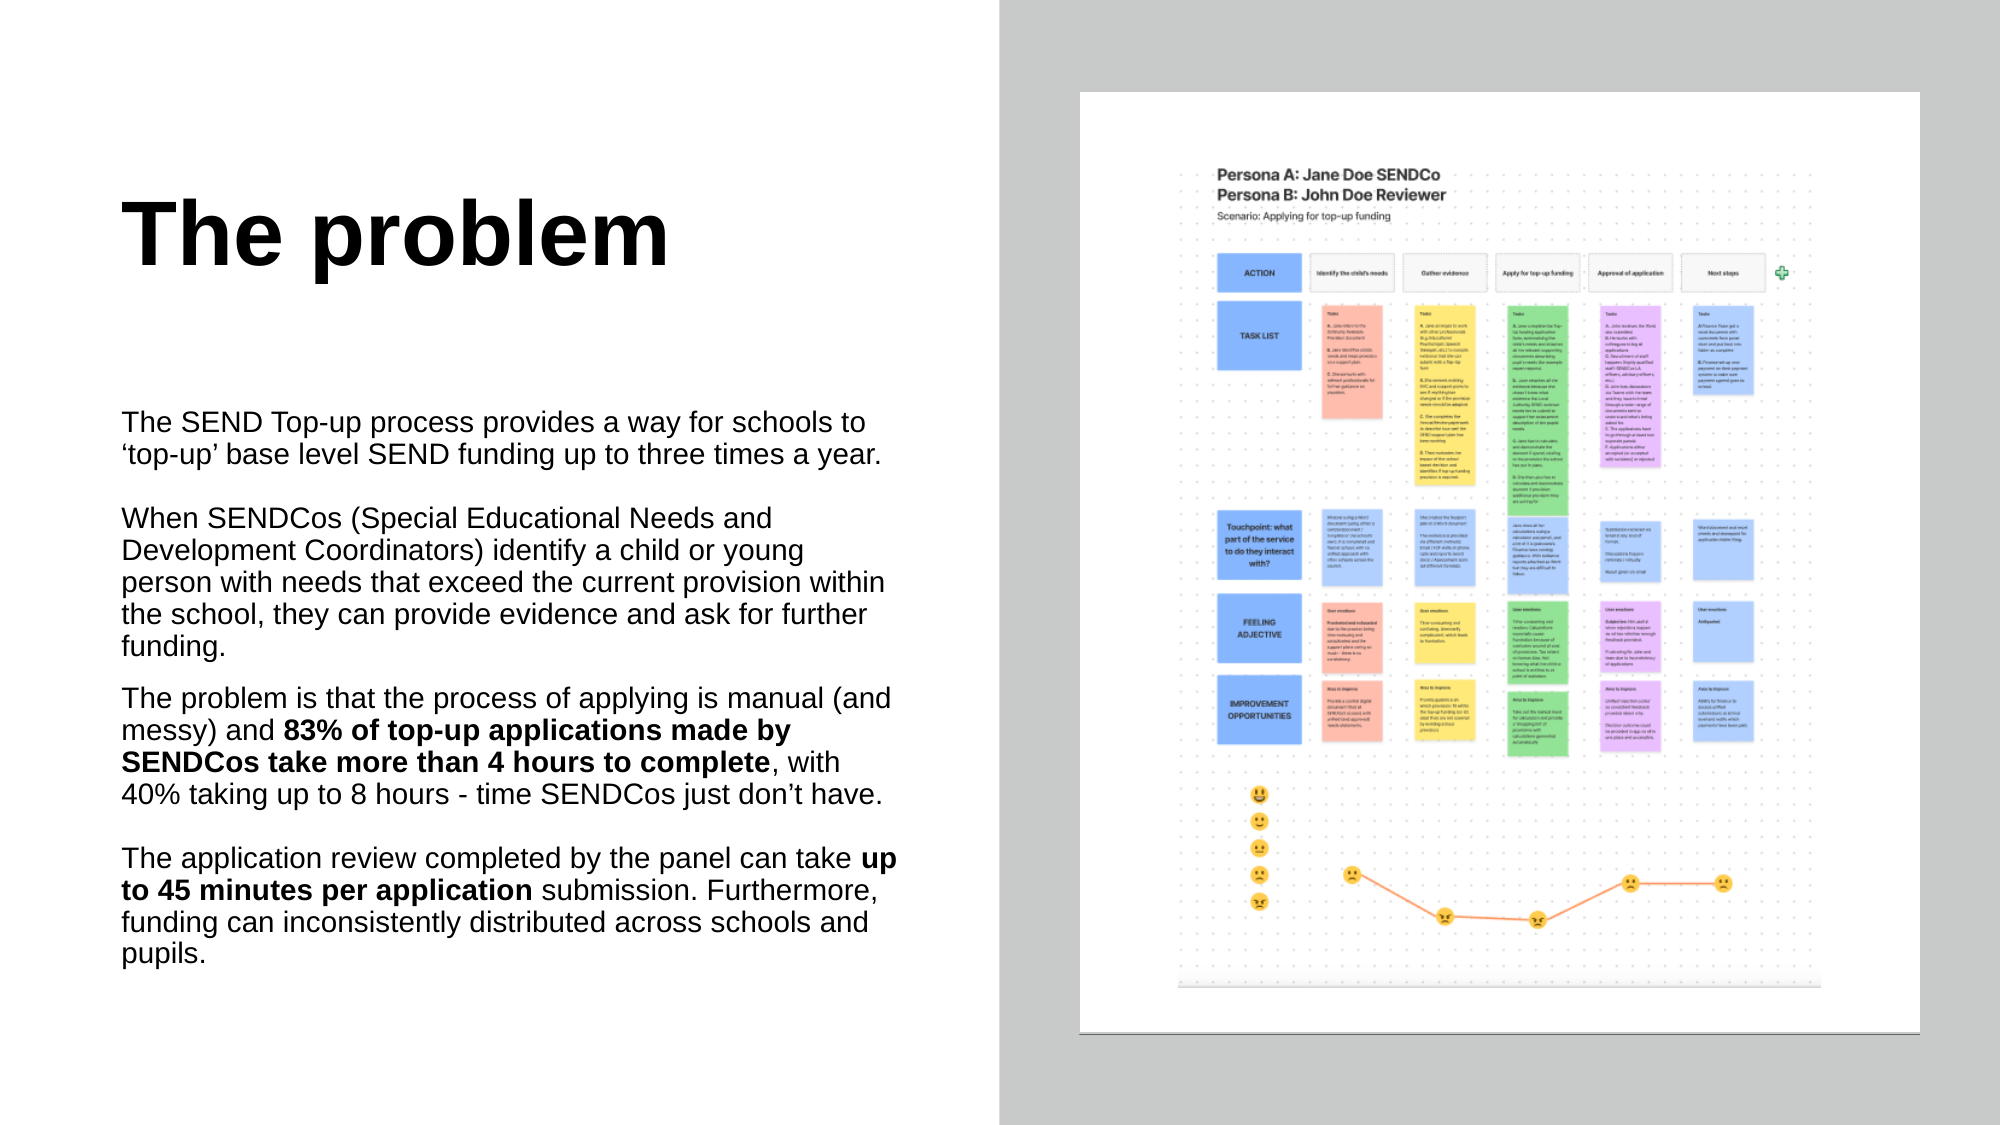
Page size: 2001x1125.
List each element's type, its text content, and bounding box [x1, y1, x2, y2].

text_box [999, 0, 2000, 1125]
picture [1178, 136, 1821, 988]
title The problem [106, 103, 918, 370]
text_box The SEND Top-up process provides a way for schools to ‘top-up’ base level SEND funding up to three times a year. When SENDCos (Special Educational Needs and Development Coordinators) identify a child or young person with needs that exceed the current provision within the school, they can provide evidence and ask for further funding. The problem is that the process of applying is manual (and messy) and 83% of top-up applications made by SENDCos take more than 4 hours to complete, with 40% taking up to 8 hours - time SENDCos just don’t have. The application review completed by the panel can take up to 45 minutes per application submission. Furthermore, funding can inconsistently distributed across schools and pupils. [106, 399, 918, 1021]
